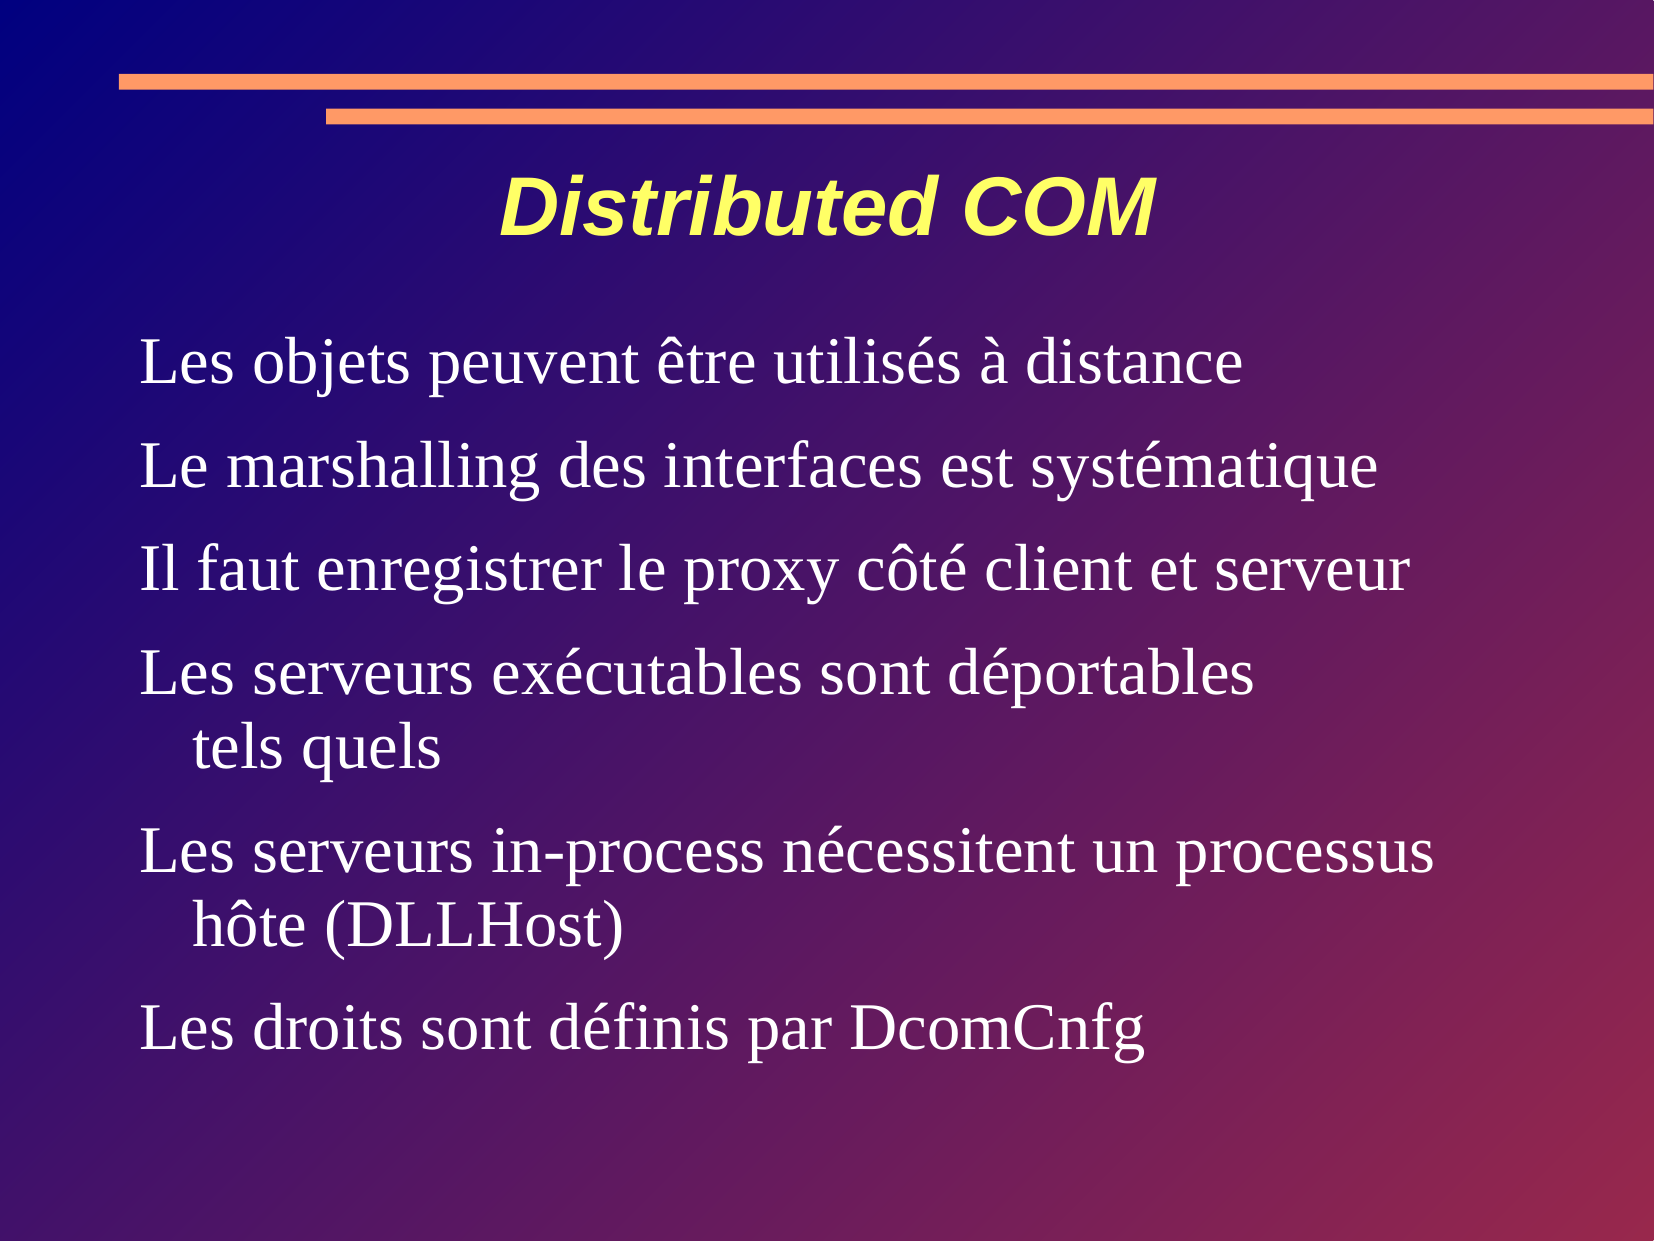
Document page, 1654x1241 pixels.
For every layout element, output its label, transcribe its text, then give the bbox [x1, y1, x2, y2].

list Les objets peuvent être utilisés à distance Le marshalling des interfaces est systématique Il faut enregistrer le proxy côté client et serveur Les serveurs exécutables sont déportables tels quels Les serveurs in-process nécessitent un processus hôte (DLLHost) Les droits sont définis par DcomCnfg [121, 324, 1534, 1085]
title Distributed COM [121, 102, 1534, 311]
